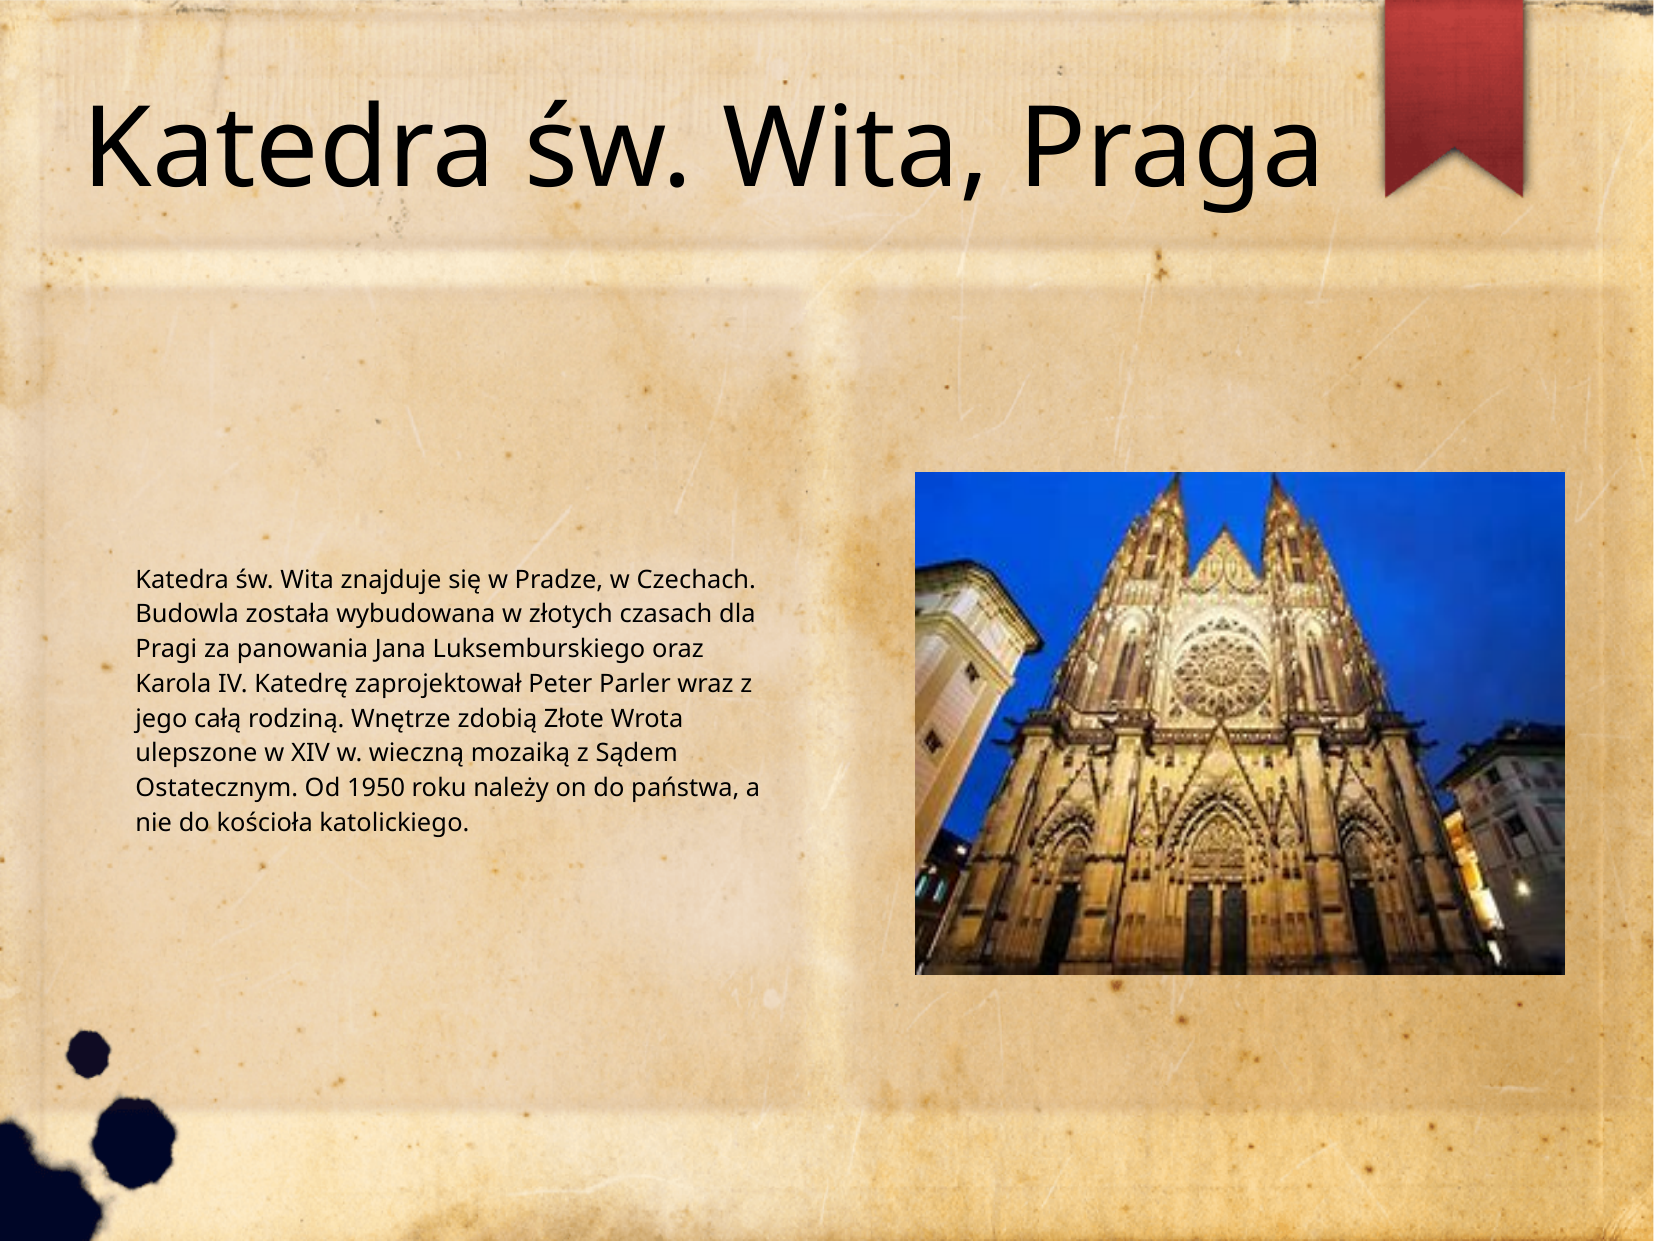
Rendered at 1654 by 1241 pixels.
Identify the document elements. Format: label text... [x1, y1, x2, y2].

title Katedra św. Wita, Praga [82, 49, 1347, 237]
list Katedra św. Wita znajduje się w Pradze, w Czechach. Budowla została wybudowana w złotych czasach dla Pragi za panowania Jana Luksemburskiego oraz Karola IV. Katedrę zaprojektował Peter Parler wraz z jego całą rodziną. Wnętrze zdobią Złote Wrota ulepszone w XIV w. wieczną mozaiką z Sądem Ostatecznym. Od 1950 roku należy on do państwa, a nie do kościoła katolickiego. [87, 561, 768, 867]
picture [0, 0, 1654, 1241]
